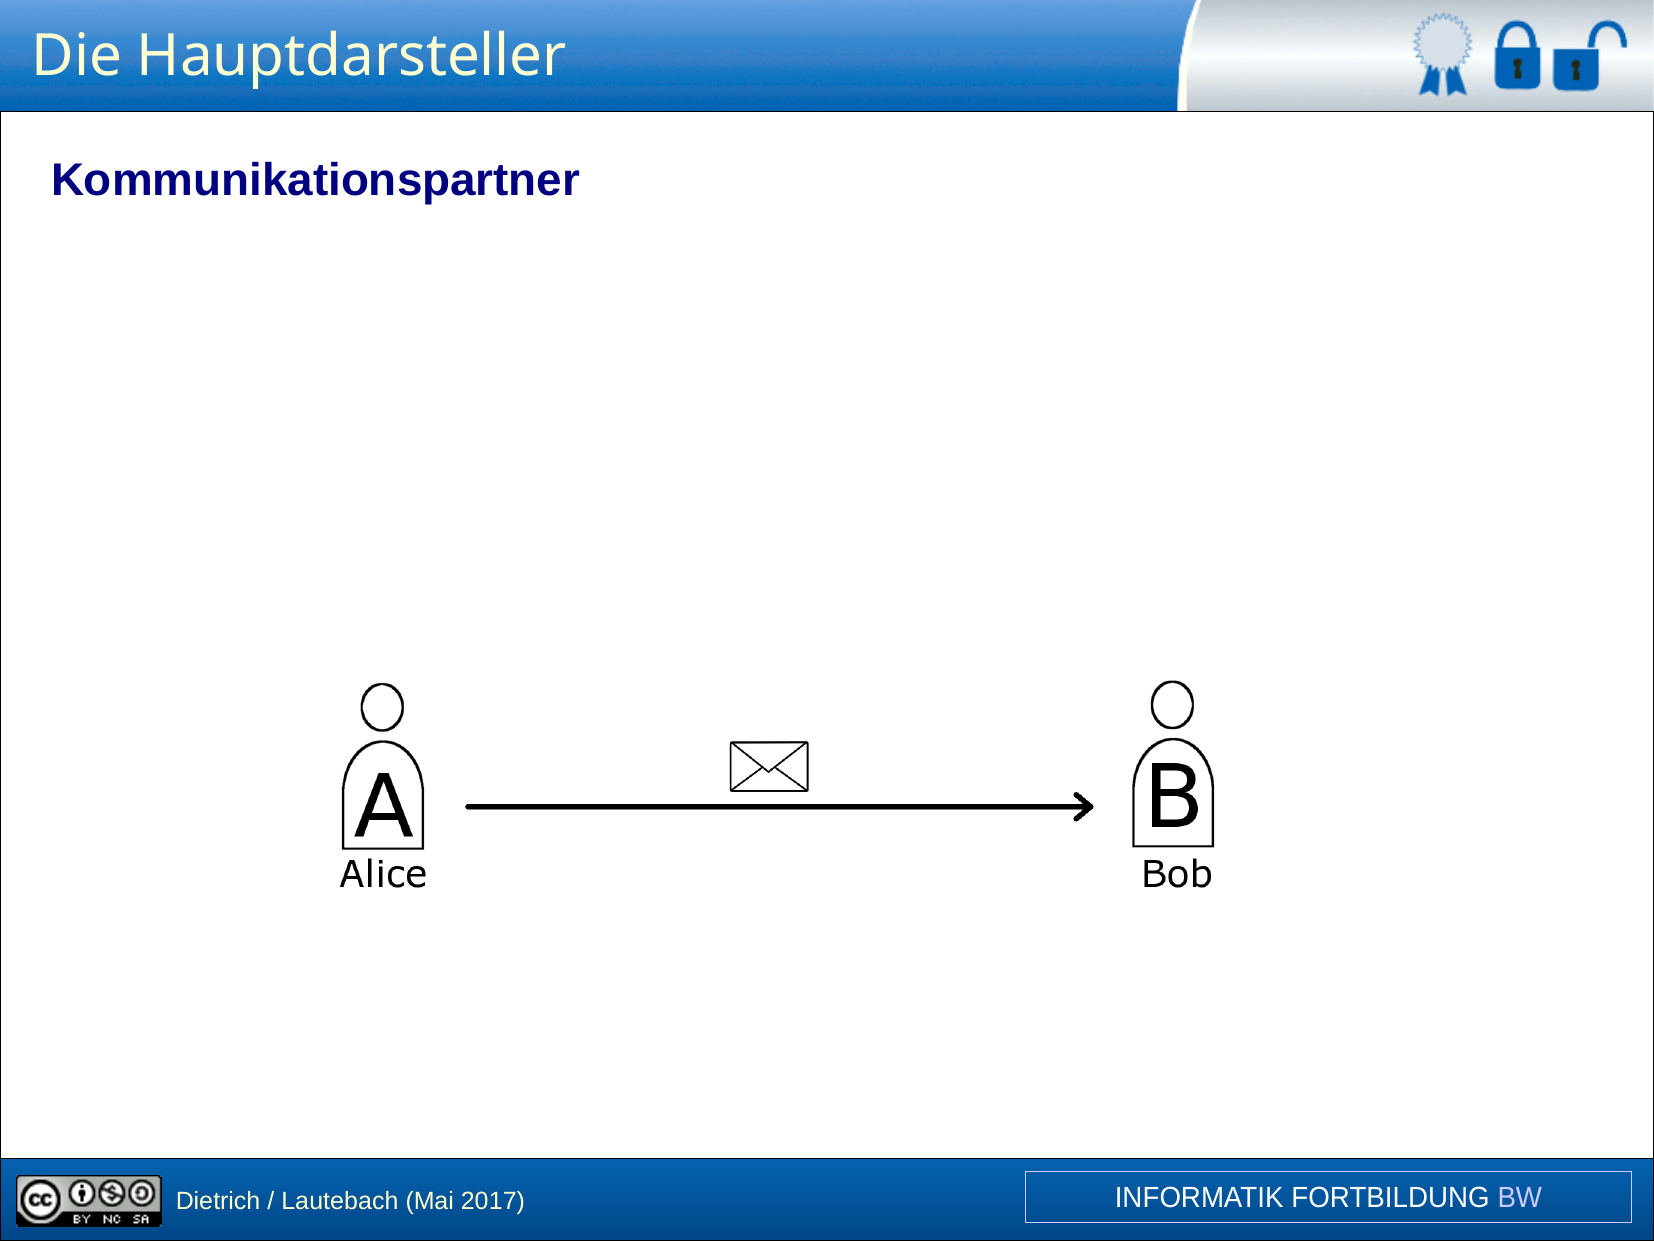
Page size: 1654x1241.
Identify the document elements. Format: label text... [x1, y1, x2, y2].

title Die Hauptdarsteller [31, 14, 1151, 92]
picture [291, 325, 1371, 1045]
picture [16, 1175, 162, 1227]
picture [0, 0, 1654, 111]
text_box Kommunikationspartner [36, 146, 1617, 214]
